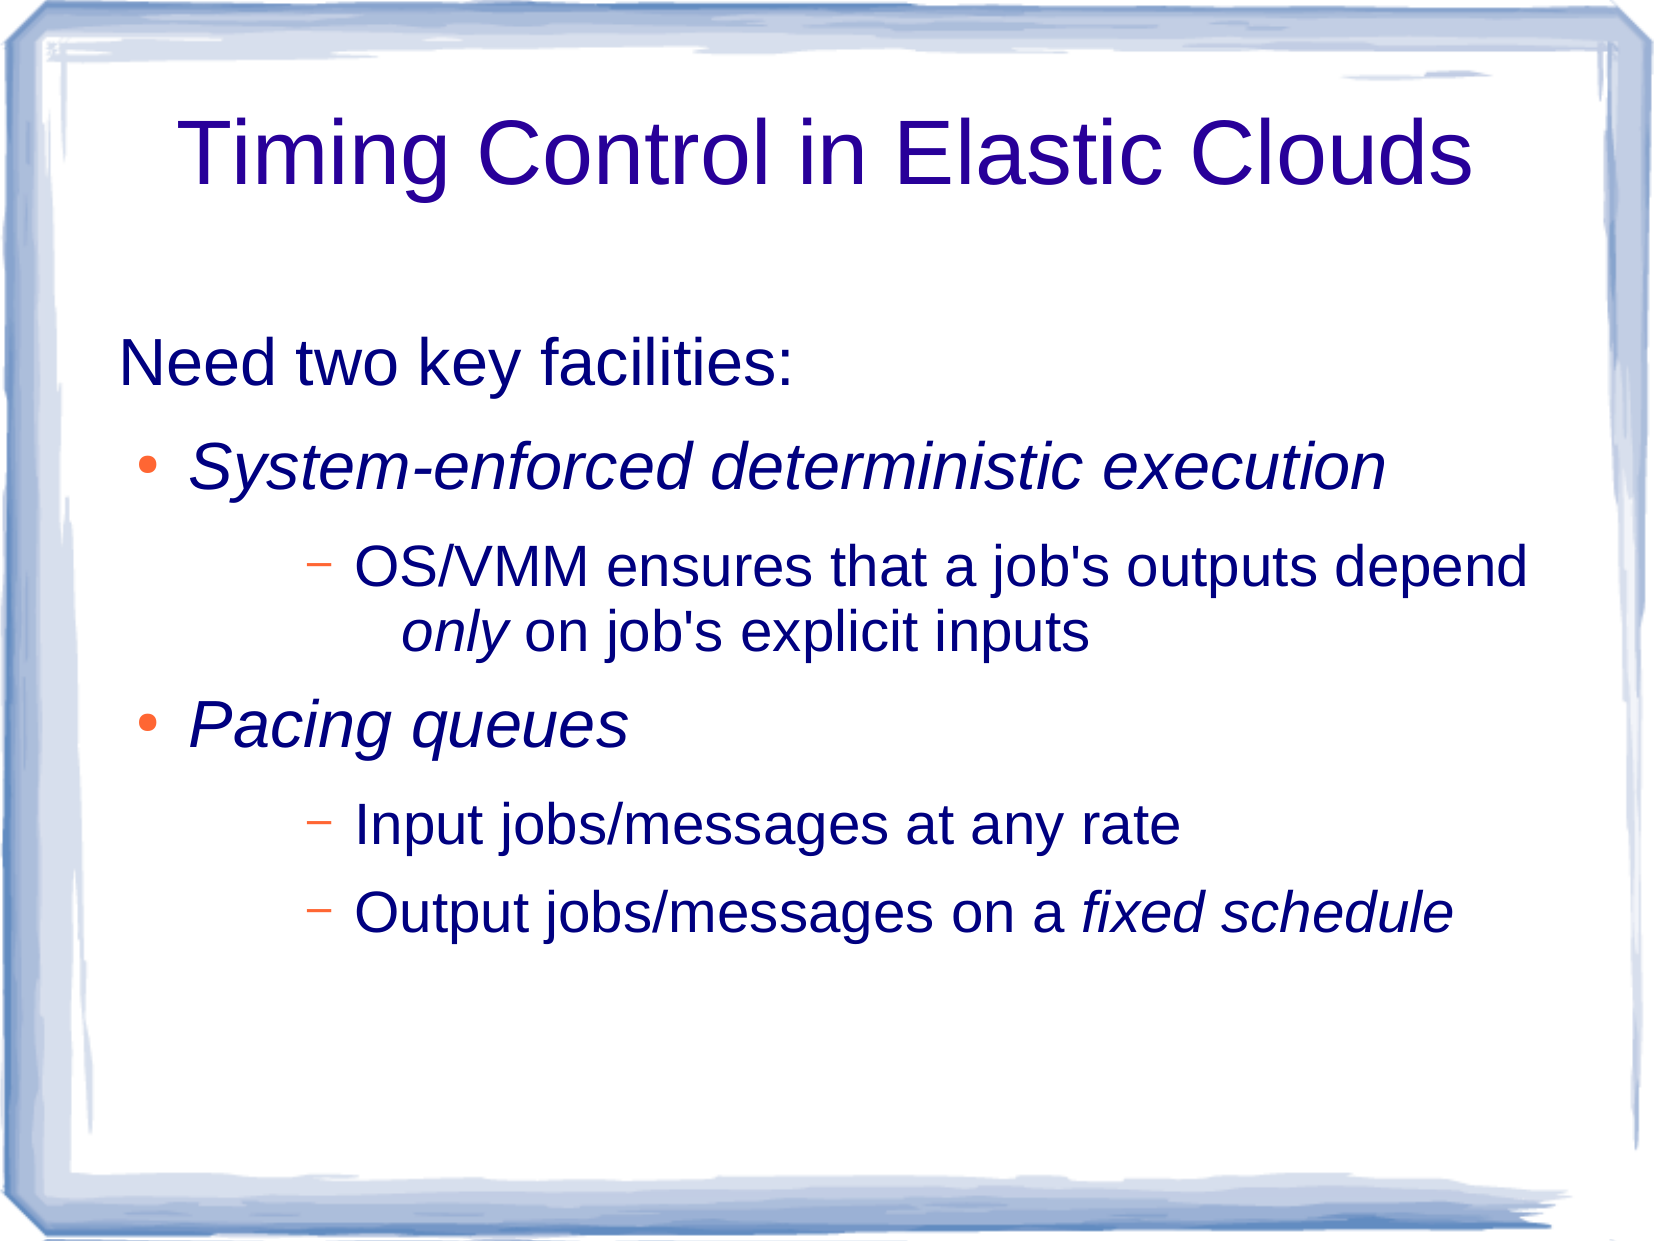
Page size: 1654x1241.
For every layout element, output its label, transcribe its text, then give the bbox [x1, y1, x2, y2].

picture [0, 0, 1654, 1241]
title Timing Control in Elastic Clouds [82, 49, 1571, 257]
list Need two key facilities: System-enforced deterministic execution OS/VMM ensures that a job's outputs depend only on job's explicit inputs Pacing queues Input jobs/messages at any rate Output jobs/messages on a fixed schedule [118, 324, 1571, 1004]
